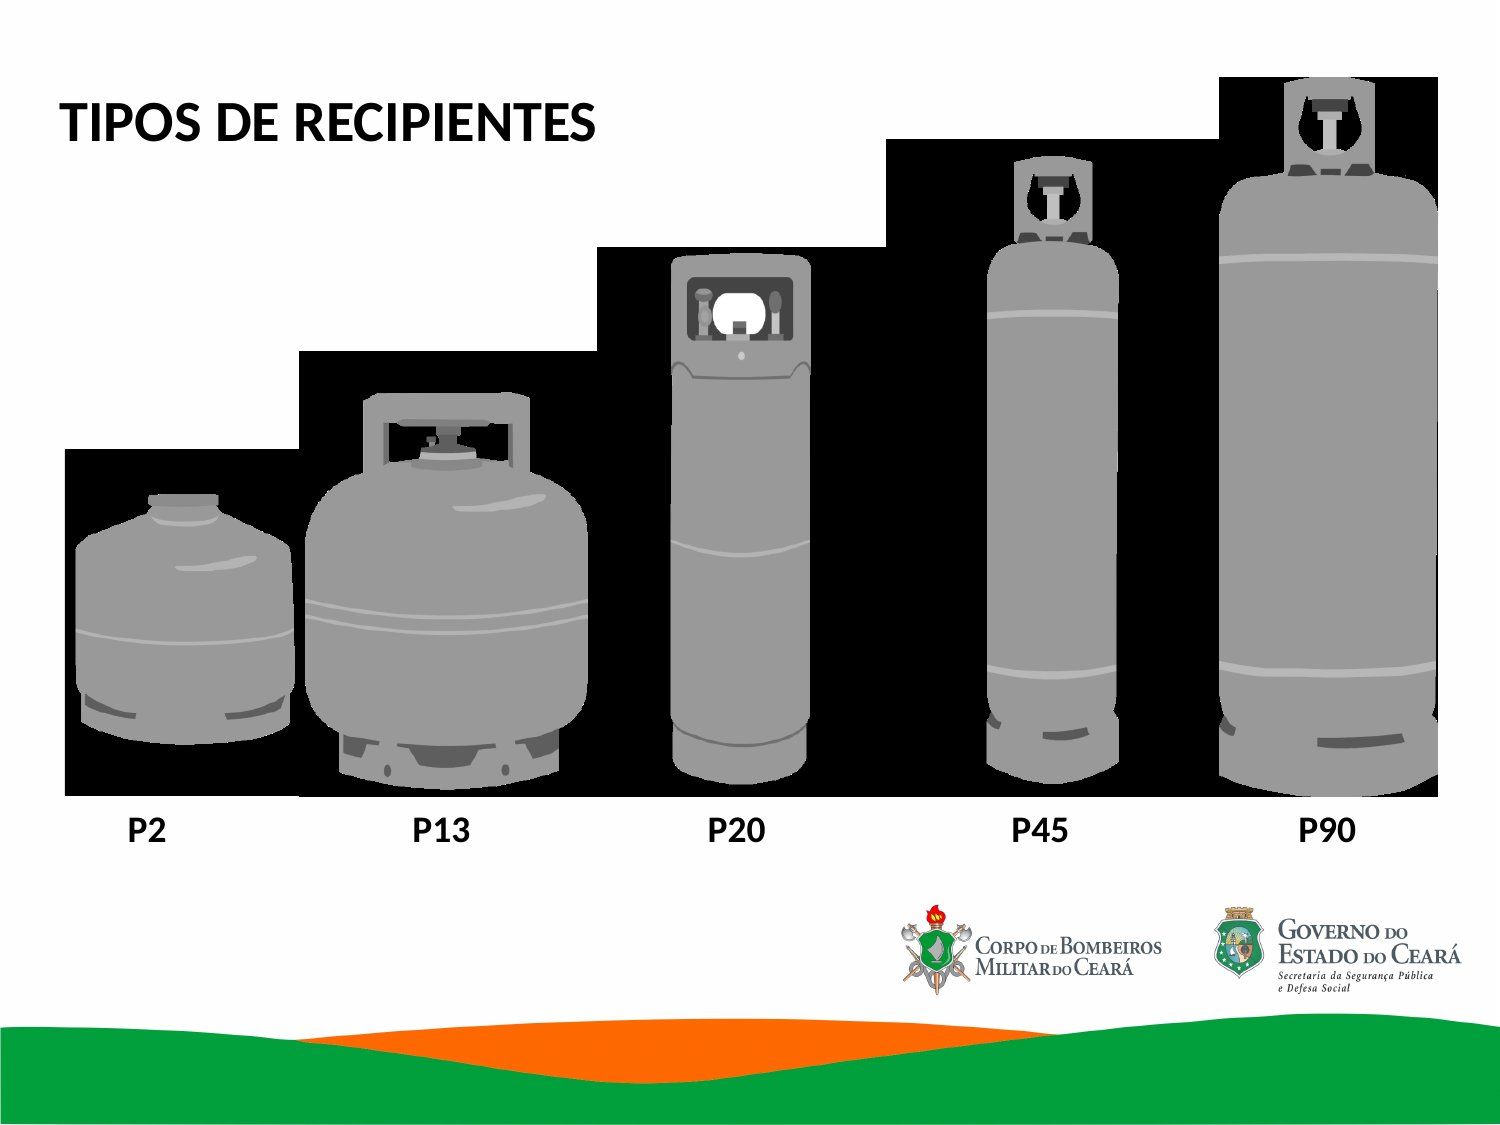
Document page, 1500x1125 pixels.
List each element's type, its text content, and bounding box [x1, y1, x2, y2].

text_box TIPOS DE RECIPIENTES [44, 30, 996, 161]
picture [0, 0, 1500, 1125]
text_box P2 P13 P20 P45 P90 [45, 708, 1490, 903]
